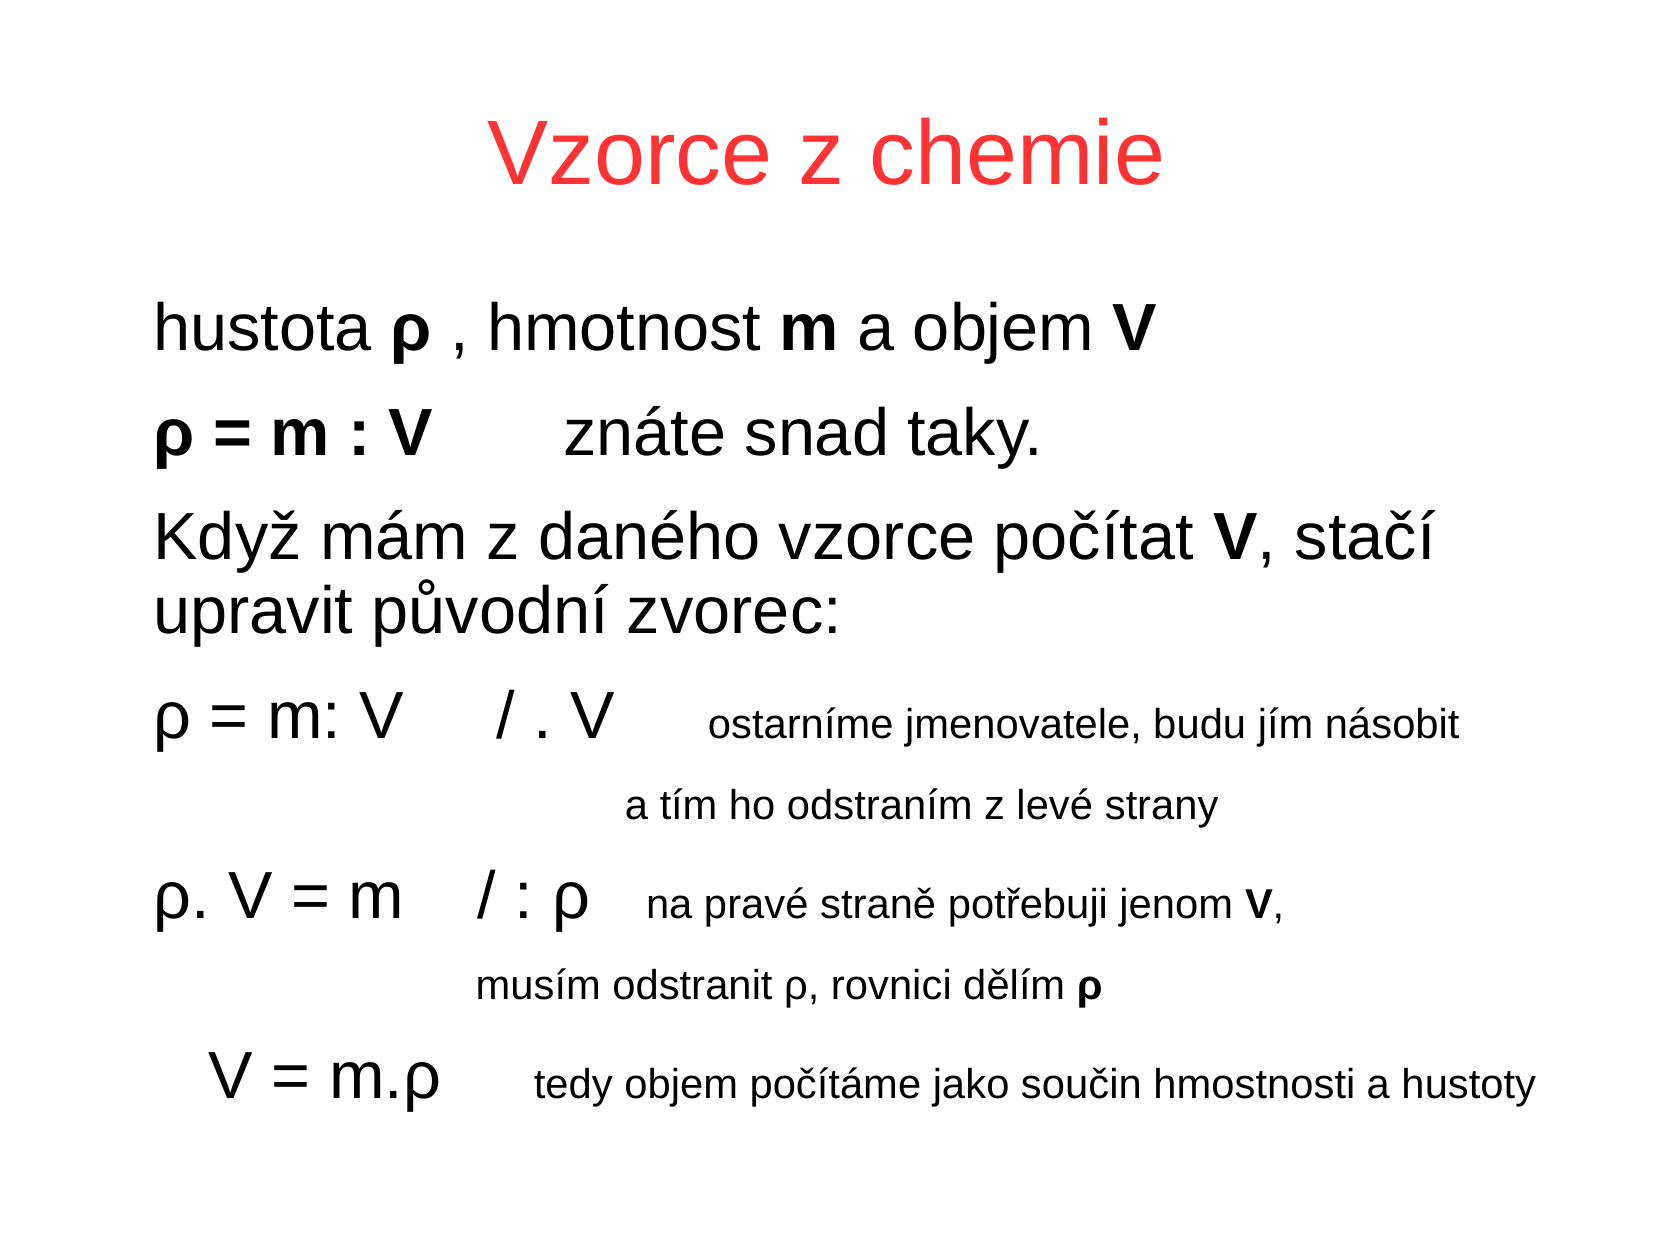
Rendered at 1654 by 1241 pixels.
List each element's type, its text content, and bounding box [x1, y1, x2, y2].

list hustota ρ , hmotnost m a objem V ρ = m : V znáte snad taky. Když mám z daného vzorce počítat V, stačí upravit původní zvorec: ρ = m: V / . V ostarníme jmenovatele, budu jím násobit a tím ho odstraním z levé strany ρ. V = m / : ρ na pravé straně potřebuji jenom V, musím odstranit ρ, rovnici dělím ρ V = m.ρ tedy objem počítáme jako součin hmostnosti a hustoty [82, 290, 1571, 1112]
title Vzorce z chemie [82, 49, 1571, 257]
